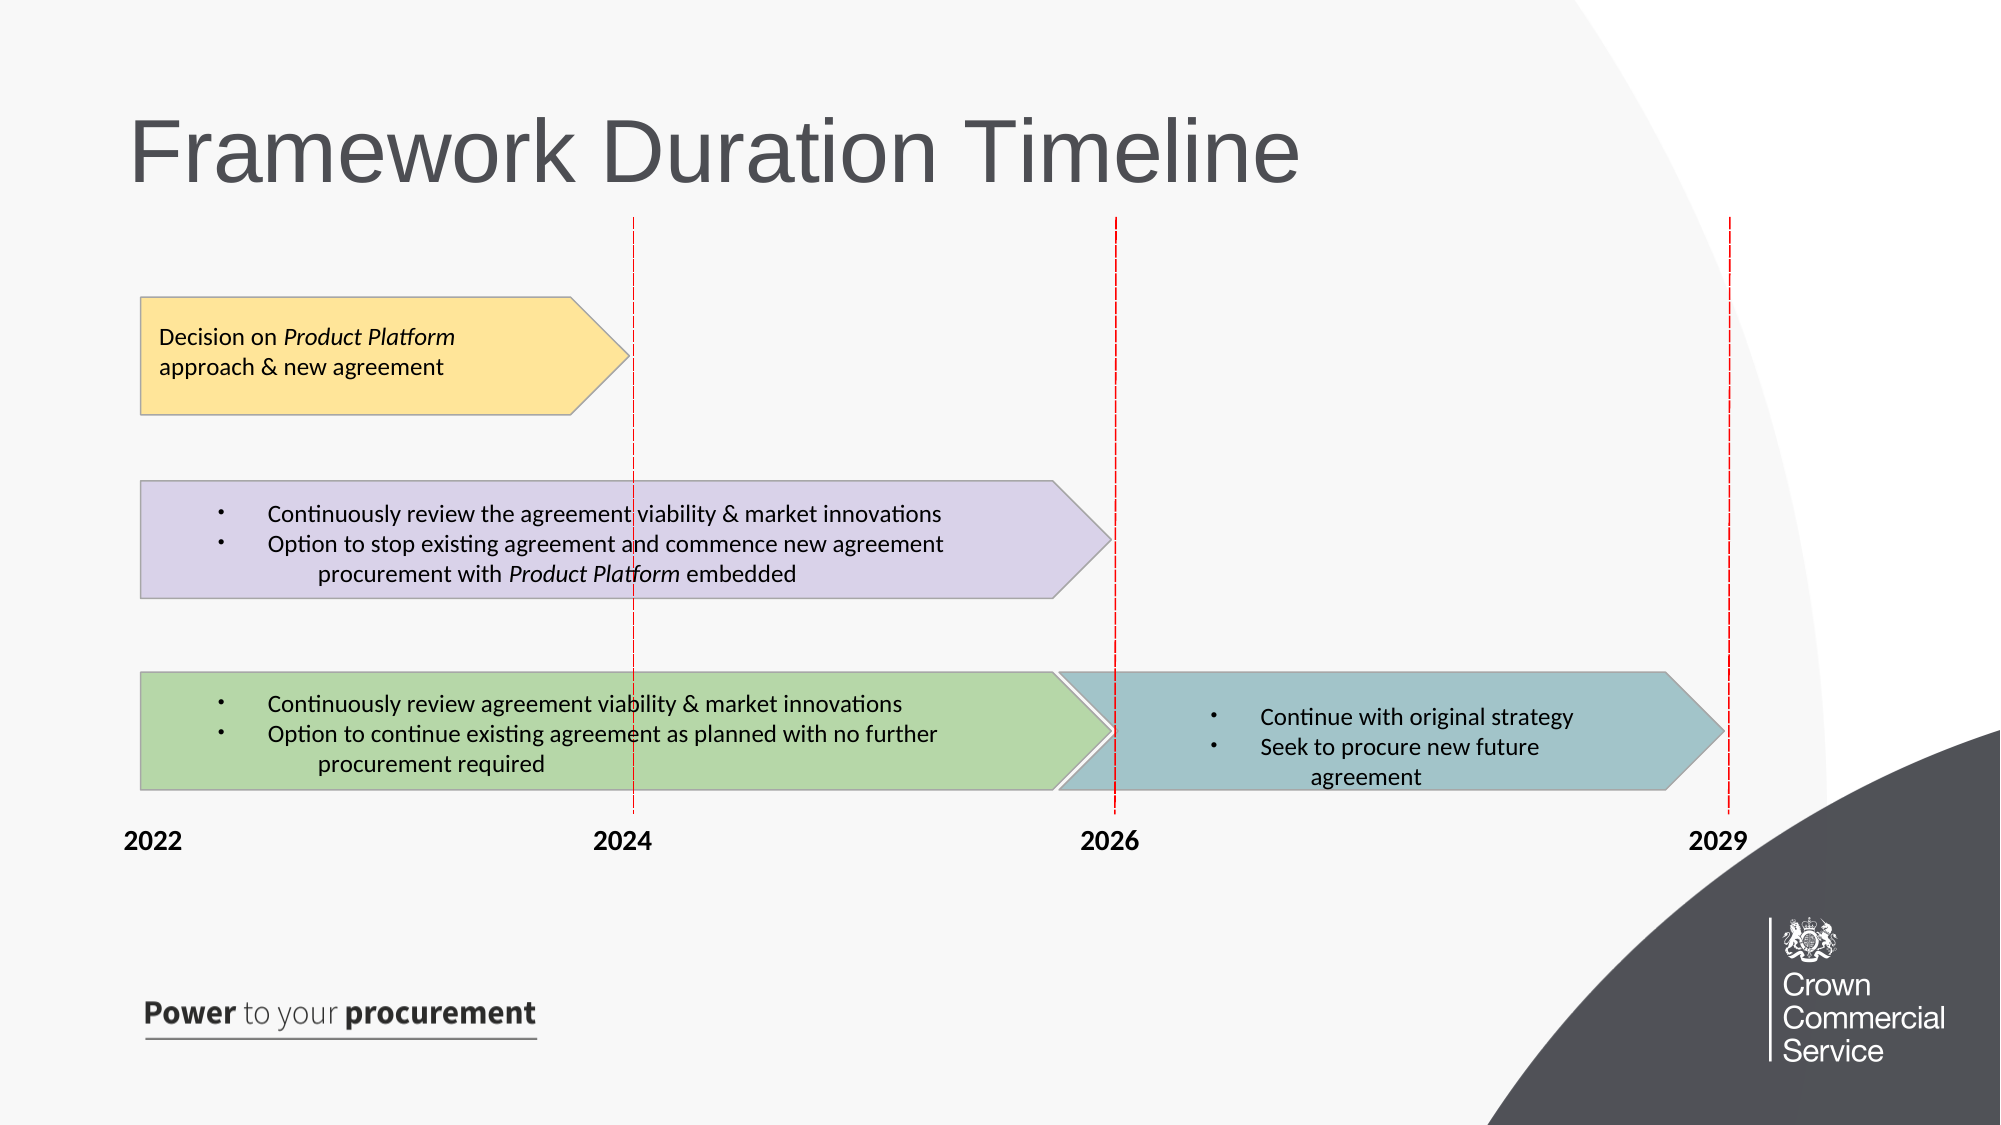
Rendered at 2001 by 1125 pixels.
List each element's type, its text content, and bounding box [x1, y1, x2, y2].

text_box [654, 341, 1300, 408]
text_box [140, 480, 633, 599]
text_box Decision on Product Platform approach & new agreement [144, 305, 542, 397]
text_box [140, 672, 152, 790]
text_box 2029 [1673, 806, 1770, 873]
text_box 2024 [578, 806, 674, 873]
title Framework Duration Timeline [128, 92, 1922, 232]
text_box 2022 [108, 806, 204, 872]
text_box 2026 [1065, 806, 1161, 873]
text_box Continuously review the agreement viability & market innovations Option to stop existing agreement and commence new agreement procurement with Product Platform embedded [152, 482, 1023, 605]
text_box Continuously review agreement viability & market innovations Option to continue existing agreement as planned with no further procurement required [152, 672, 1023, 794]
text_box [1059, 672, 1725, 790]
text_box [140, 297, 630, 415]
text_box Continue with original strategy Seek to procure new future agreement [1145, 685, 1654, 777]
text_box [1023, 672, 1112, 790]
text_box [634, 480, 1112, 599]
